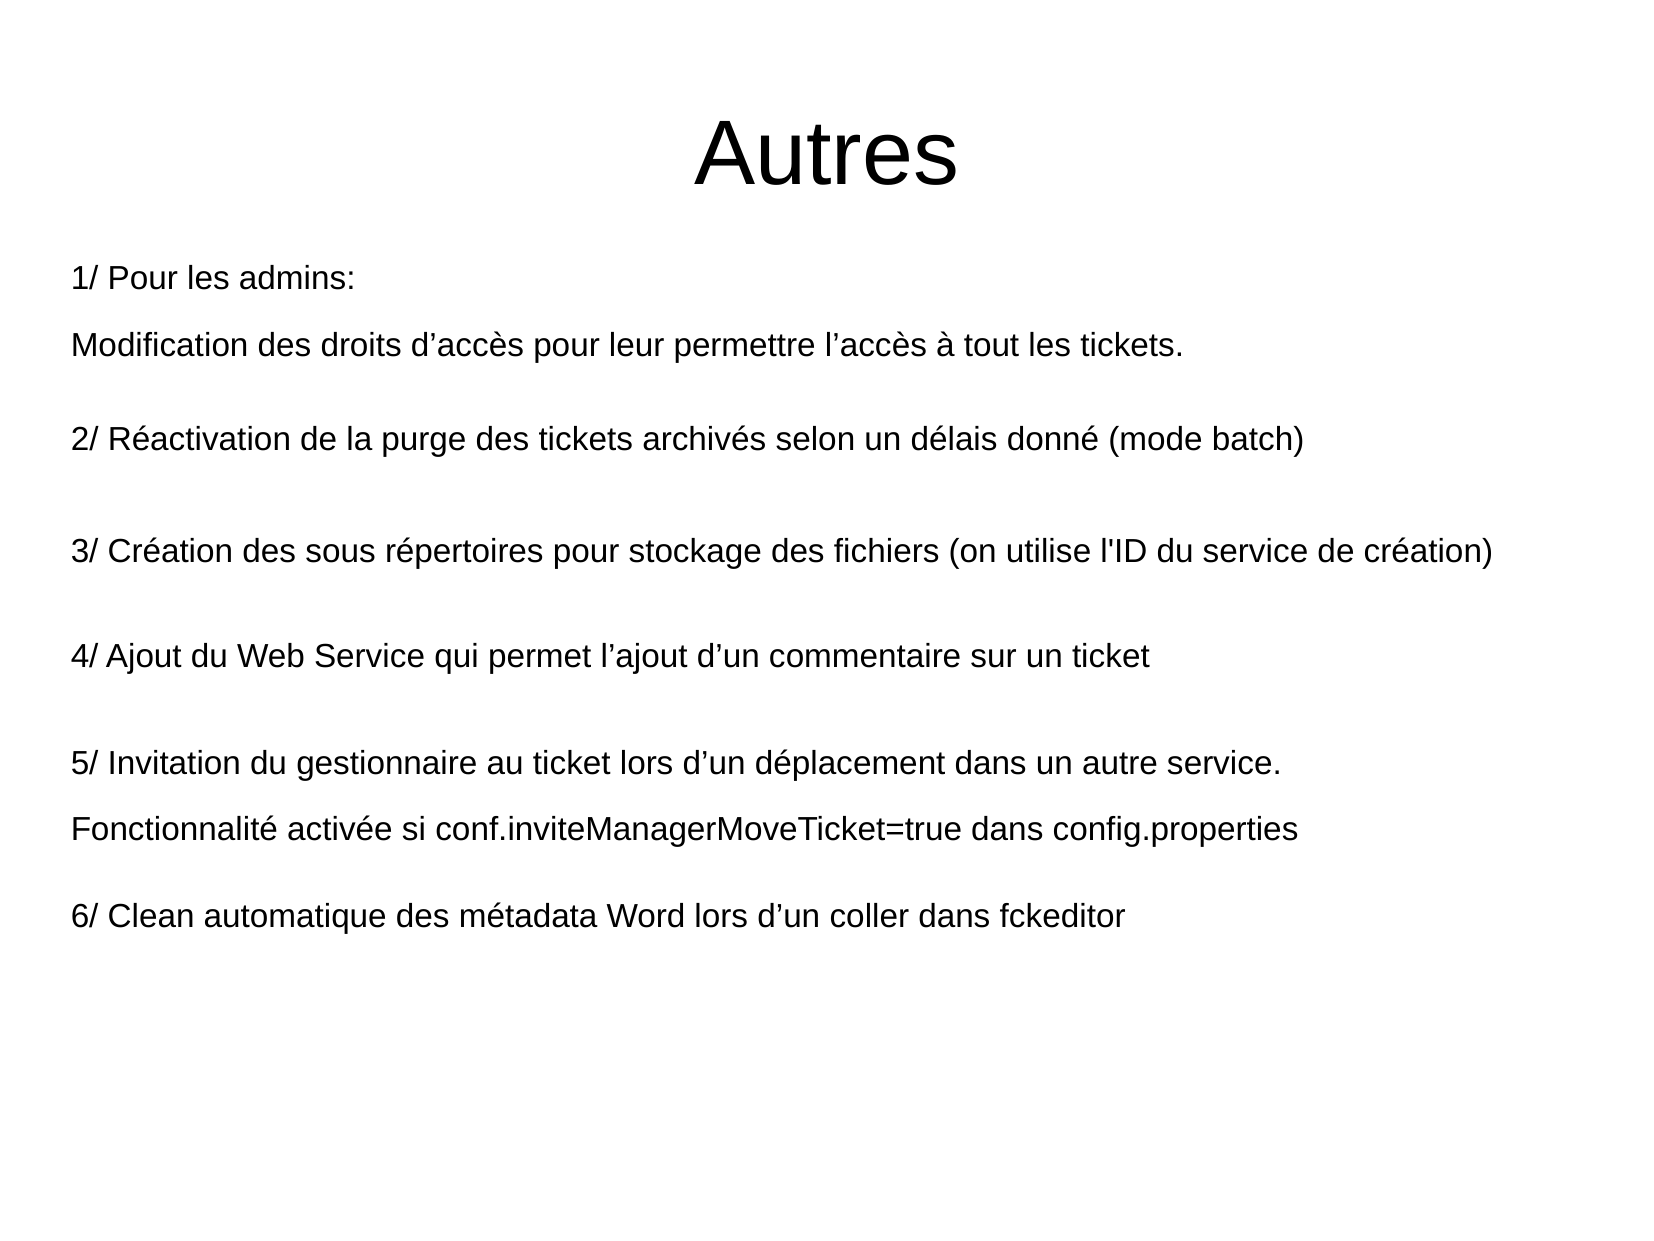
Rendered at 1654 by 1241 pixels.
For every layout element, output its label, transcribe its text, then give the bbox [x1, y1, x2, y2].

list 3/ Création des sous répertoires pour stockage des fichiers (on utilise l'ID du service de création) [70, 532, 1560, 739]
list 5/ Invitation du gestionnaire au ticket lors d’un déplacement dans un autre service. Fonctionnalité activée si conf.inviteManagerMoveTicket=true dans config.properties [70, 744, 1560, 863]
list 6/ Clean automatique des métadata Word lors d’un coller dans fckeditor [70, 897, 1560, 981]
list 2/ Réactivation de la purge des tickets archivés selon un délais donné (mode batch) [70, 420, 1559, 497]
list 1/ Pour les admins: Modification des droits d’accès pour leur permettre l’accès à tout les tickets. [70, 259, 1560, 390]
list 4/ Ajout du Web Service qui permet l’ajout d’un commentaire sur un ticket [70, 637, 1559, 686]
title Autres [82, 49, 1571, 257]
